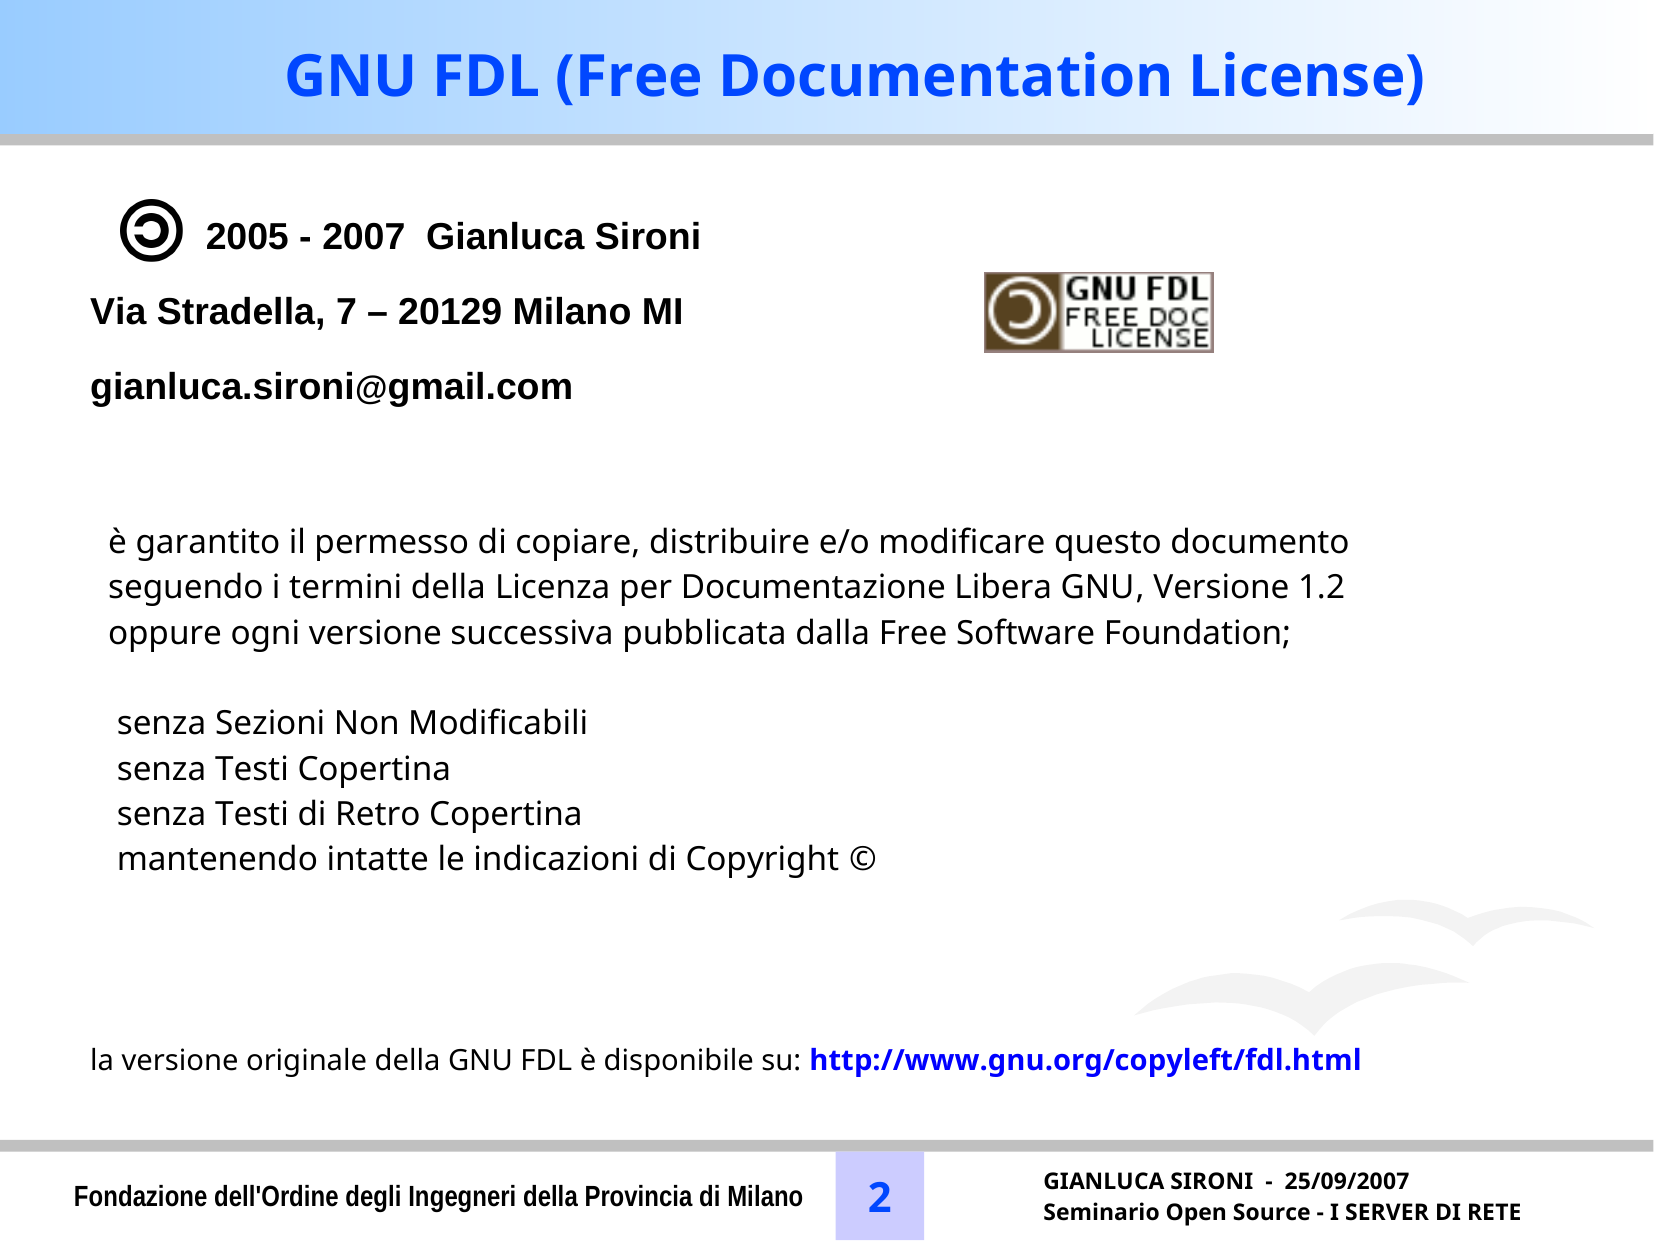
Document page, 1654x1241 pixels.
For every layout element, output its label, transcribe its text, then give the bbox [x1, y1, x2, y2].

picture [120, 199, 183, 262]
list 2005 - 2007 Gianluca Sironi Via Stradella, 7 – 20129 Milano MI gianluca.sironi@gmail.com è garantito il permesso di copiare, distribuire e/o modificare questo documento seguendo i termini della Licenza per Documentazione Libera GNU, Versione 1.2 oppure ogni versione successiva pubblicata dalla Free Software Foundation; senza Sezioni Non Modificabili senza Testi Copertina senza Testi di Retro Copertina mantenendo intatte le indicazioni di Copyright © la versione originale della GNU FDL è disponibile su: http://www.gnu.org/copyleft/fdl.html [69, 147, 1654, 1123]
title GNU FDL (Free Documentation License) [85, 0, 1654, 147]
picture [984, 272, 1214, 354]
